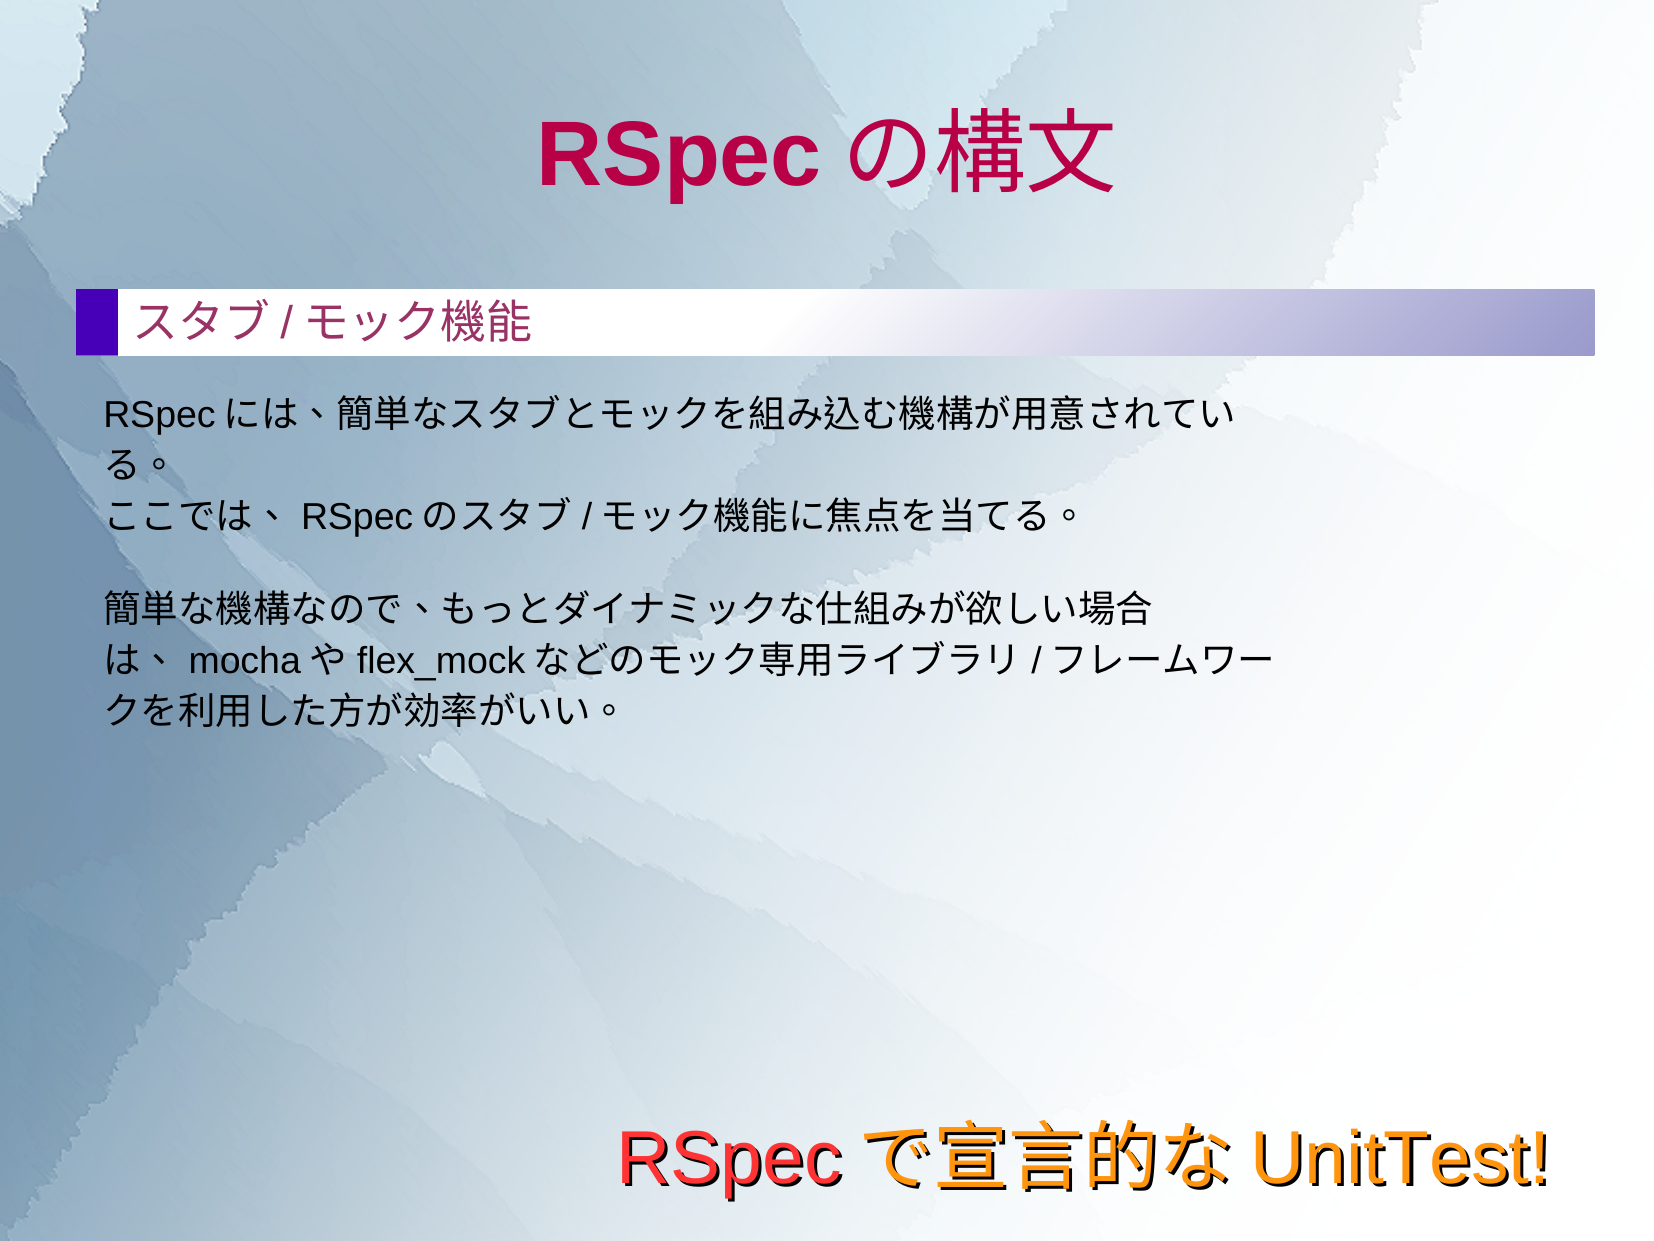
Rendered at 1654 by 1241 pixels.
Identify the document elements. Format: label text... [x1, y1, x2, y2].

title RSpecの構文 [83, 57, 1572, 250]
text_box スタブ/モック機能 [118, 289, 1595, 356]
text_box RSpecで宣言的なUnitTest! [561, 1107, 1566, 1207]
picture [0, 0, 1654, 1241]
text_box RSpecには、簡単なスタブとモックを組み込む機構が用意されている。 ここでは、RSpecのスタブ/モック機能に焦点を当てる。 簡単な機構なので、もっとダイナミックな仕組みが欲しい場合は、mochaやflex_mockなどのモック専用ライブラリ/フレームワークを利用した方が効率がいい。 [88, 380, 1292, 798]
